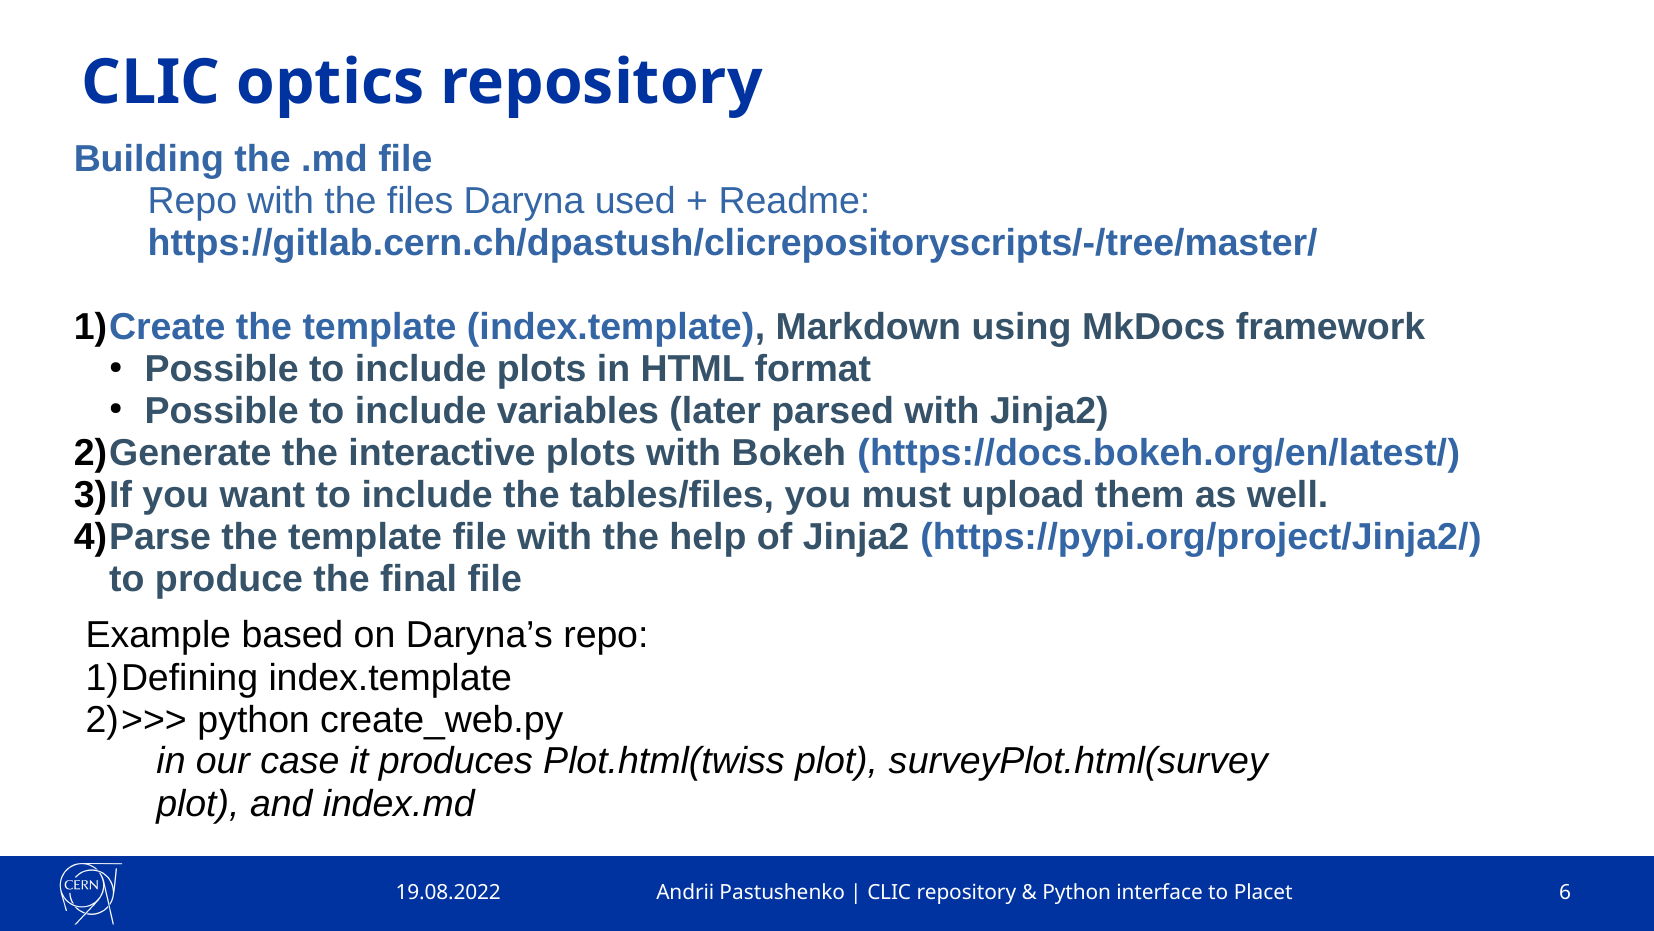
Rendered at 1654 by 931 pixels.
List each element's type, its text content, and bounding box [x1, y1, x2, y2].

text_box Building the .md file Repo with the files Daryna used + Readme: https://gitlab.cern.ch/dpastush/clicrepositoryscripts/-/tree/master/ Create the template (index.template), Markdown using MkDocs framework Possible to include plots in HTML format Possible to include variables (later parsed with Jinja2) Generate the interactive plots with Bokeh (https://docs.bokeh.org/en/latest/) If you want to include the tables/files, you must upload them as well. Parse the template file with the help of Jinja2 (https://pypi.org/project/Jinja2/) to produce the final file [59, 129, 1524, 607]
text_box Example based on Daryna’s repo: Defining index.template >>> python create_web.py in our case it produces Plot.html(twiss plot), surveyPlot.html(survey plot), and index.md [70, 606, 1347, 874]
title CLIC optics repository [81, 37, 1570, 193]
picture [56, 859, 127, 928]
